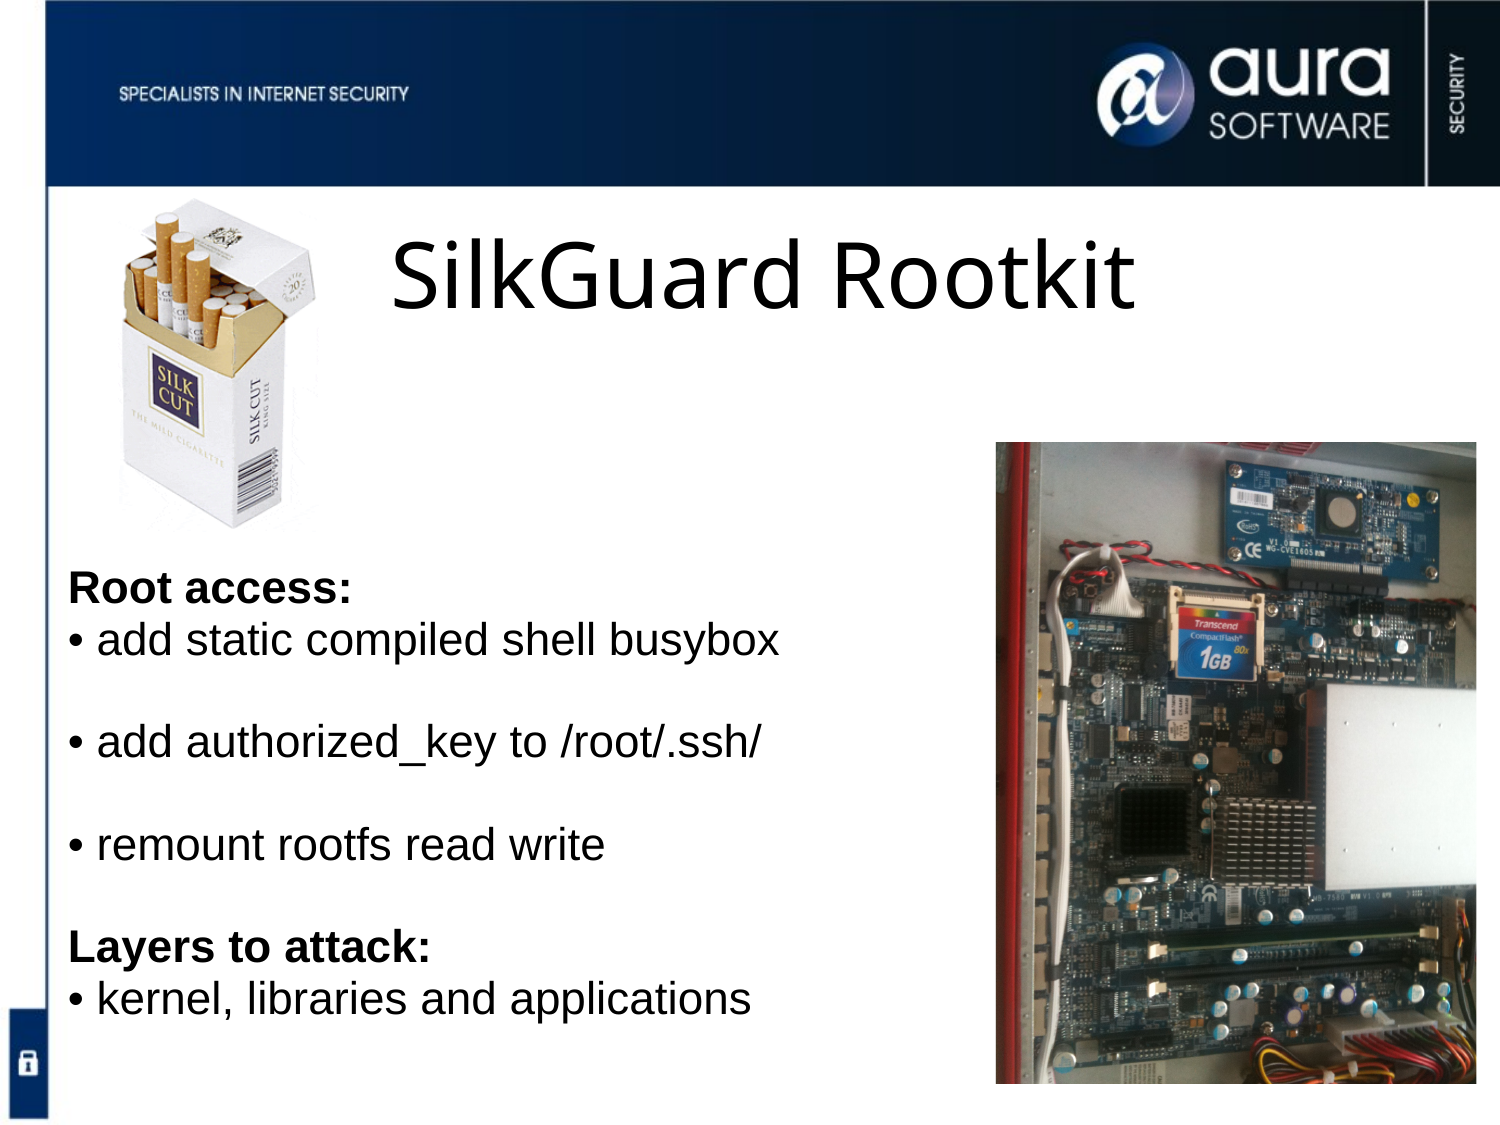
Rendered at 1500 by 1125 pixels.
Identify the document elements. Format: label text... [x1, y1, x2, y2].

title SilkGuard Rootkit [88, 192, 1439, 355]
text_box Root access: add static compiled shell busybox add authorized_key to /root/.ssh/ remount rootfs read write Layers to attack: kernel, libraries and applications [53, 555, 975, 1093]
picture [0, 0, 1500, 1125]
